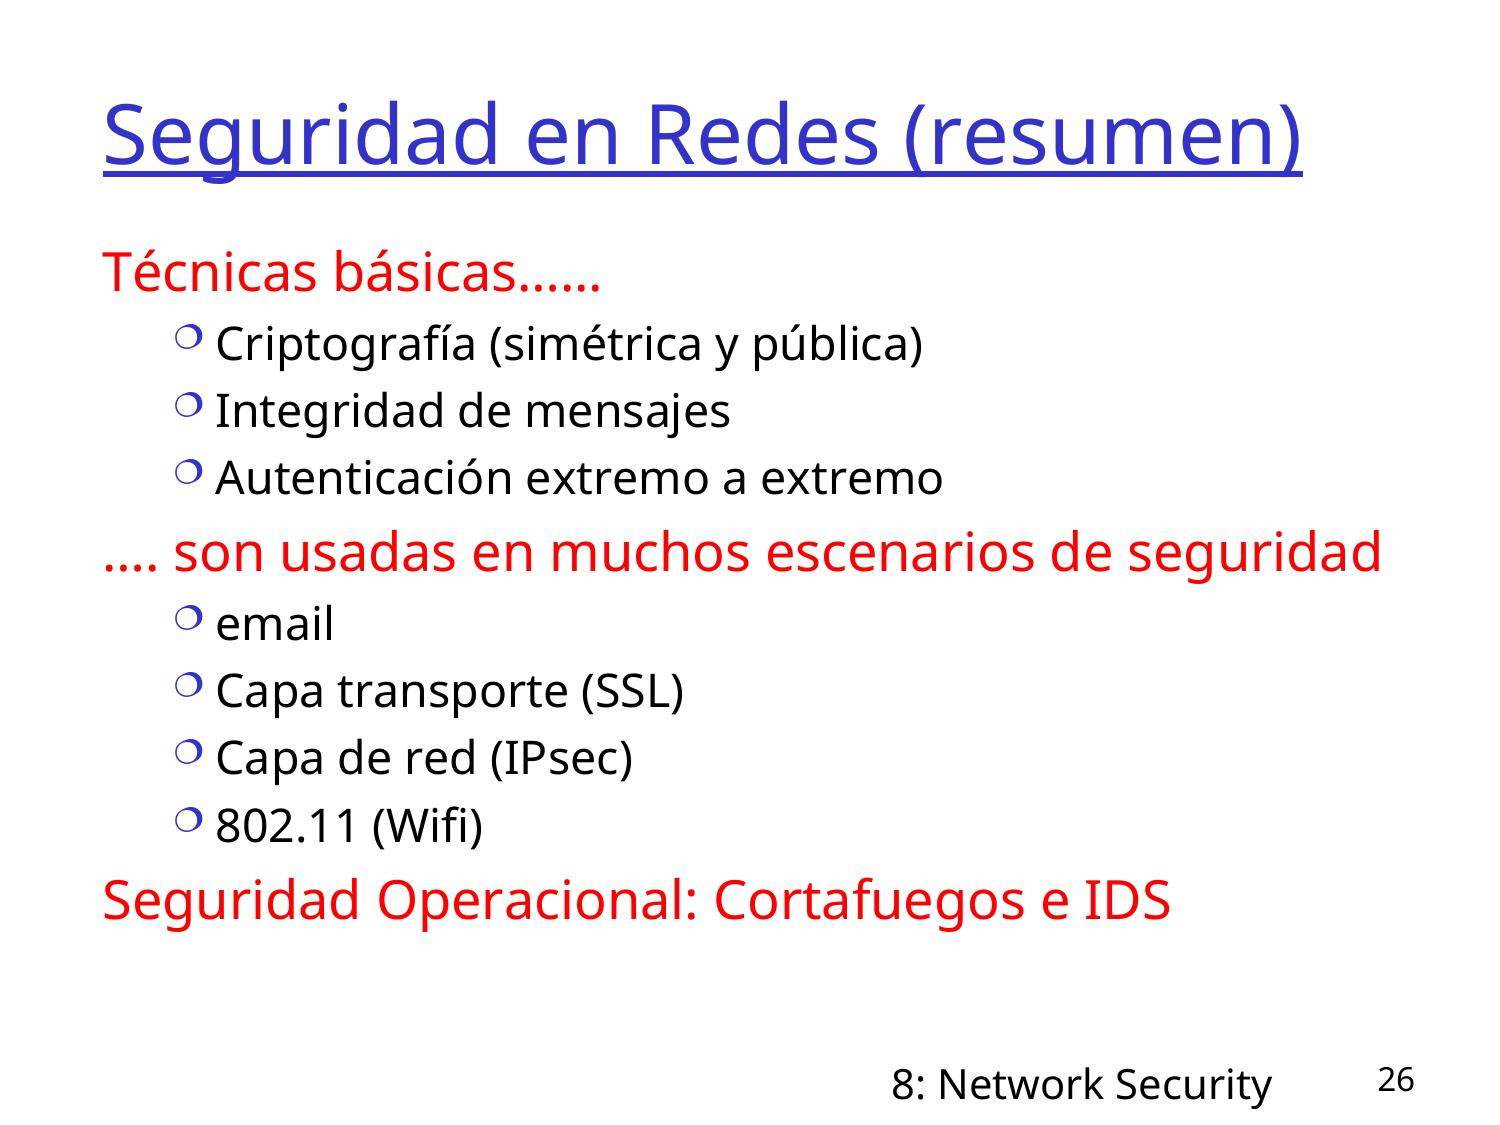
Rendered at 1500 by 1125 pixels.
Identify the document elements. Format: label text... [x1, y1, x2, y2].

list Técnicas básicas…... Criptografía (simétrica y pública) Integridad de mensajes Autenticación extremo a extremo …. son usadas en muchos escenarios de seguridad email Capa transporte (SSL) Capa de red (IPsec) 802.11 (Wifi) Seguridad Operacional: Cortafuegos e IDS [87, 229, 1425, 993]
text_box 8: Network Security [876, 1050, 1352, 1125]
title Seguridad en Redes (resumen) [87, 37, 1456, 225]
